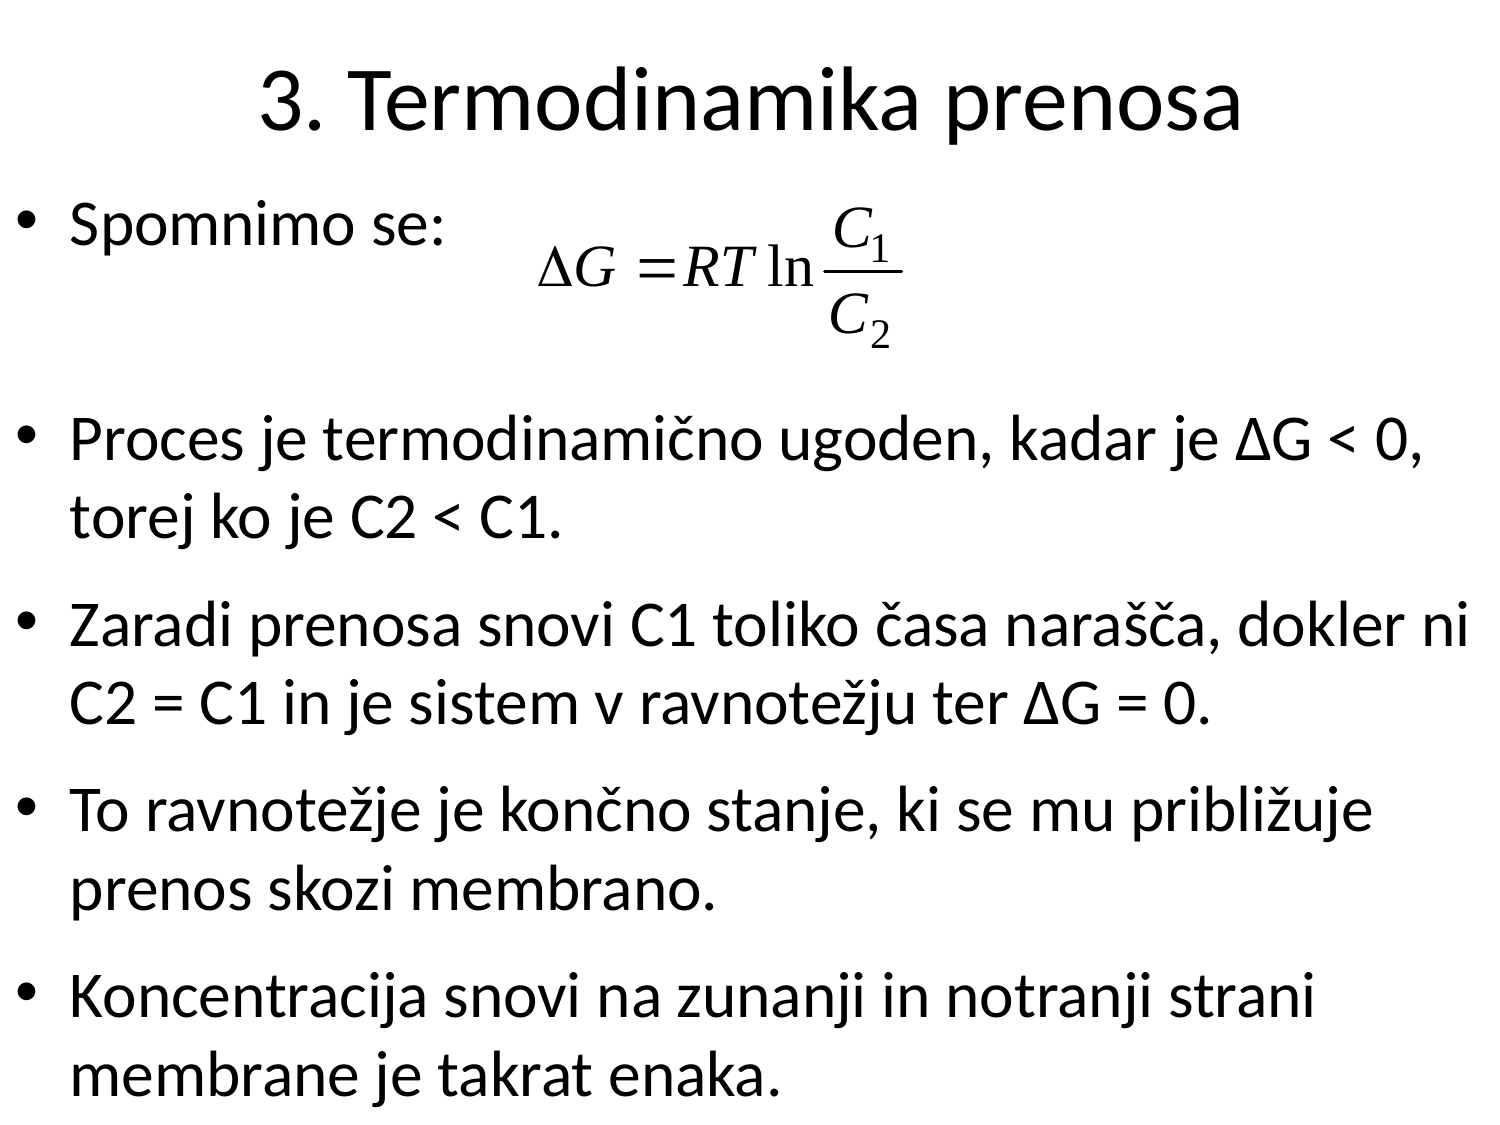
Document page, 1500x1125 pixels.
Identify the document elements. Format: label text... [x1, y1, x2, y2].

title 3. Termodinamika prenosa [76, 0, 1427, 172]
chart [525, 184, 916, 365]
list Spomnimo se: Proces je termodinamično ugoden, kadar je ΔG < 0, torej ko je C2 < C1. Zaradi prenosa snovi C1 toliko časa narašča, dokler ni C2 = C1 in je sistem v ravnotežju ter ΔG = 0. To ravnotežje je končno stanje, ki se mu približuje prenos skozi membrano. Koncentracija snovi na zunanji in notranji strani membrane je takrat enaka. [0, 172, 1500, 1125]
